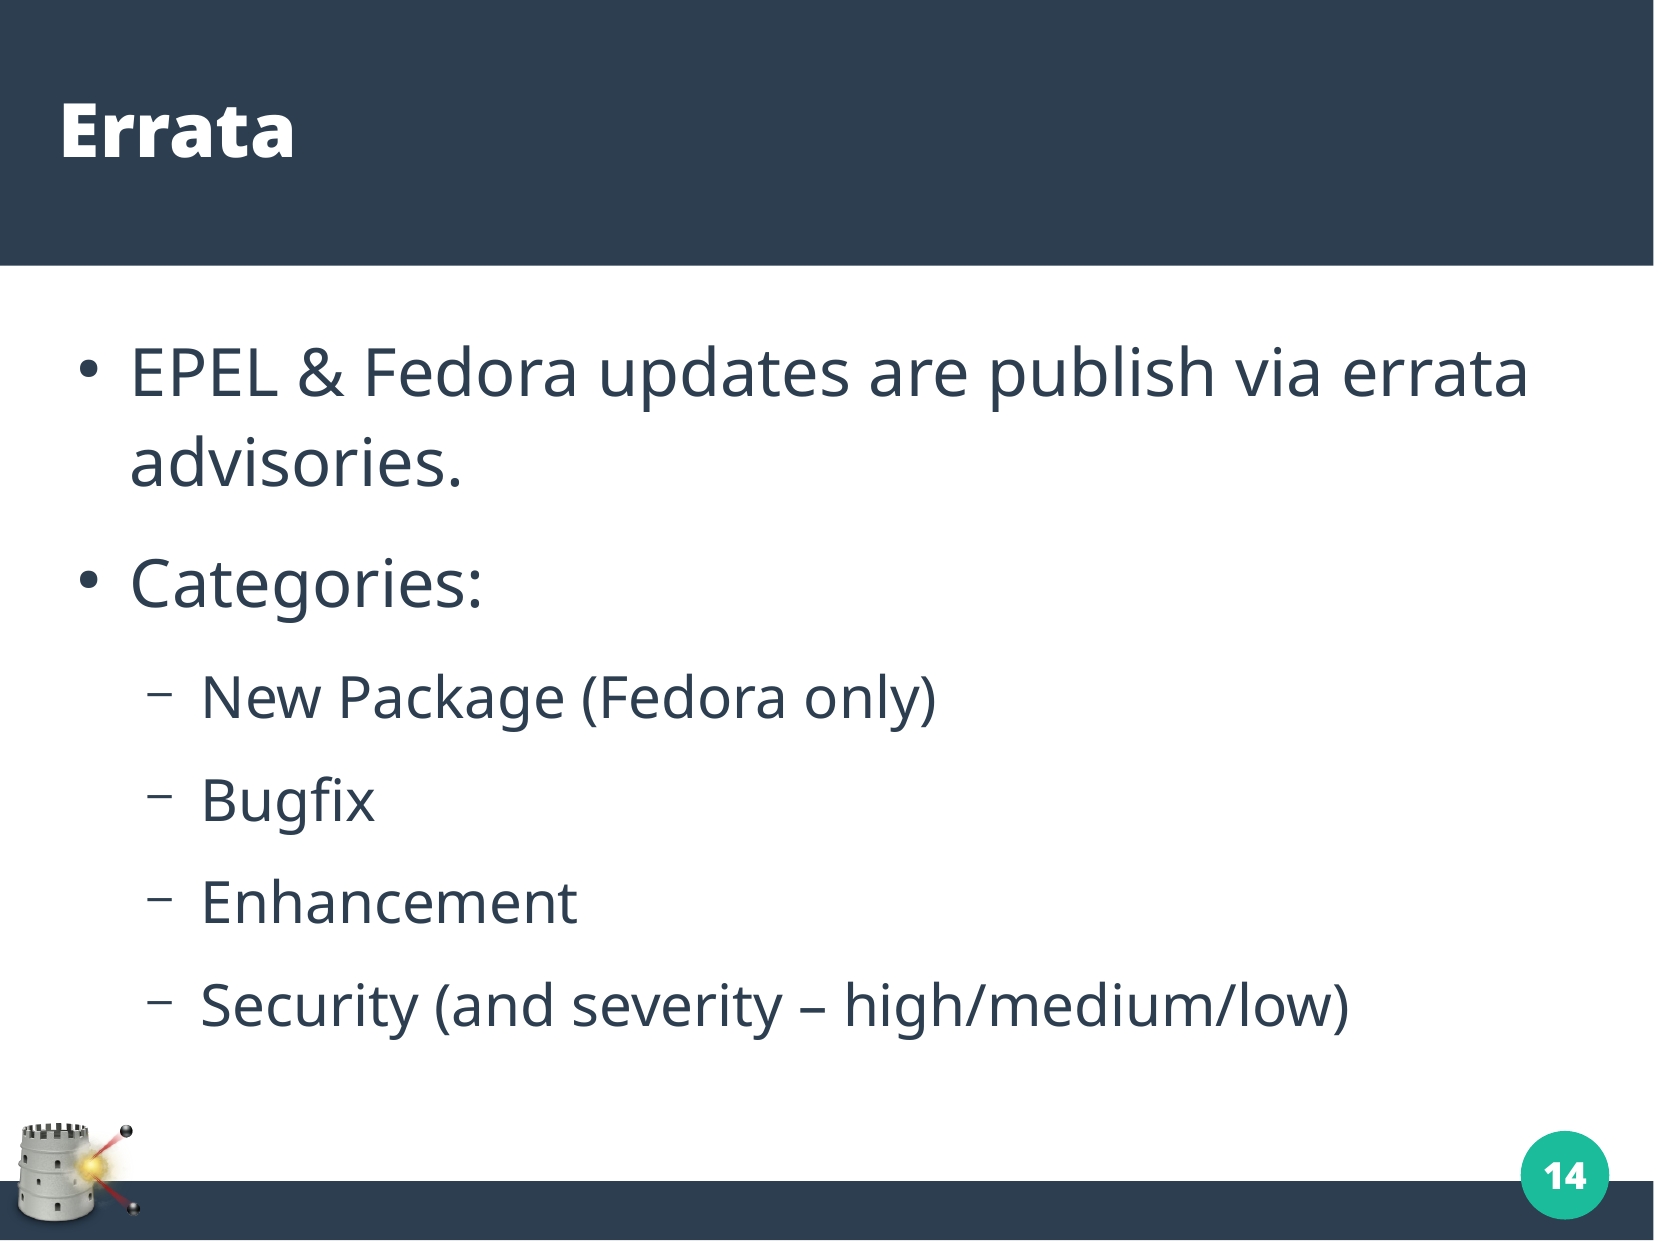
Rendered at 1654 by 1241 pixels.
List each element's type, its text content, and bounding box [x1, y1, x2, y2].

list EPEL & Fedora updates are publish via errata advisories. Categories: New Package (Fedora only) Bugfix Enhancement Security (and severity – high/medium/low) [59, 324, 1595, 1152]
picture [5, 1104, 148, 1241]
title Errata [59, 49, 1595, 207]
